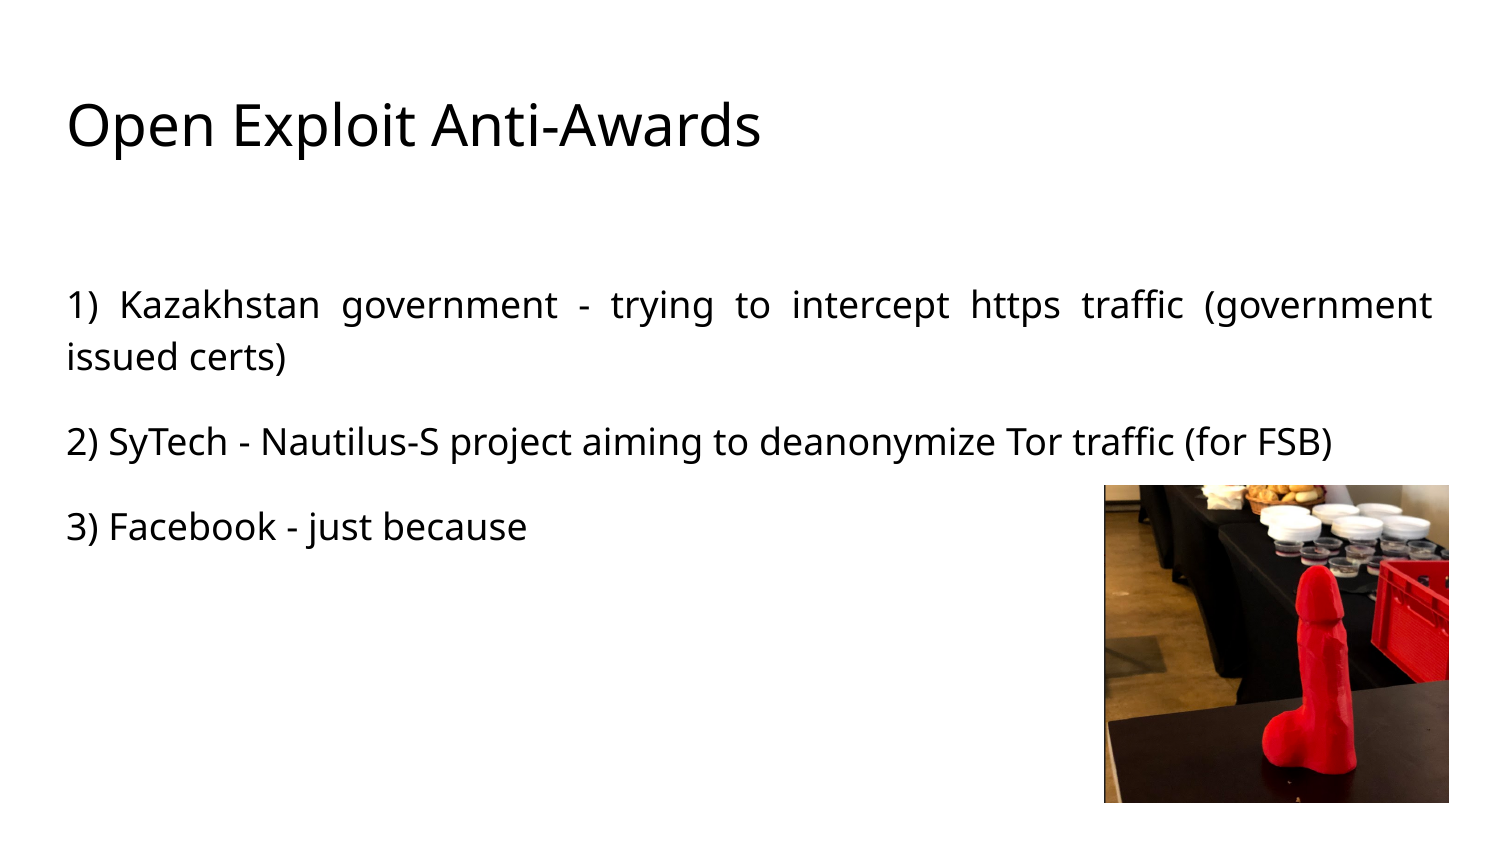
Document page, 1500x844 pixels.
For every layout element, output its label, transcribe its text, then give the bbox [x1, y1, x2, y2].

picture [1104, 485, 1449, 803]
title Open Exploit Anti-Awards [51, 72, 1449, 167]
list 1) Kazakhstan government - trying to intercept https traffic (government issued certs) 2) SyTech - Nautilus-S project aiming to deanonymize Tor traffic (for FSB) 3) Facebook - just because [51, 181, 1449, 803]
